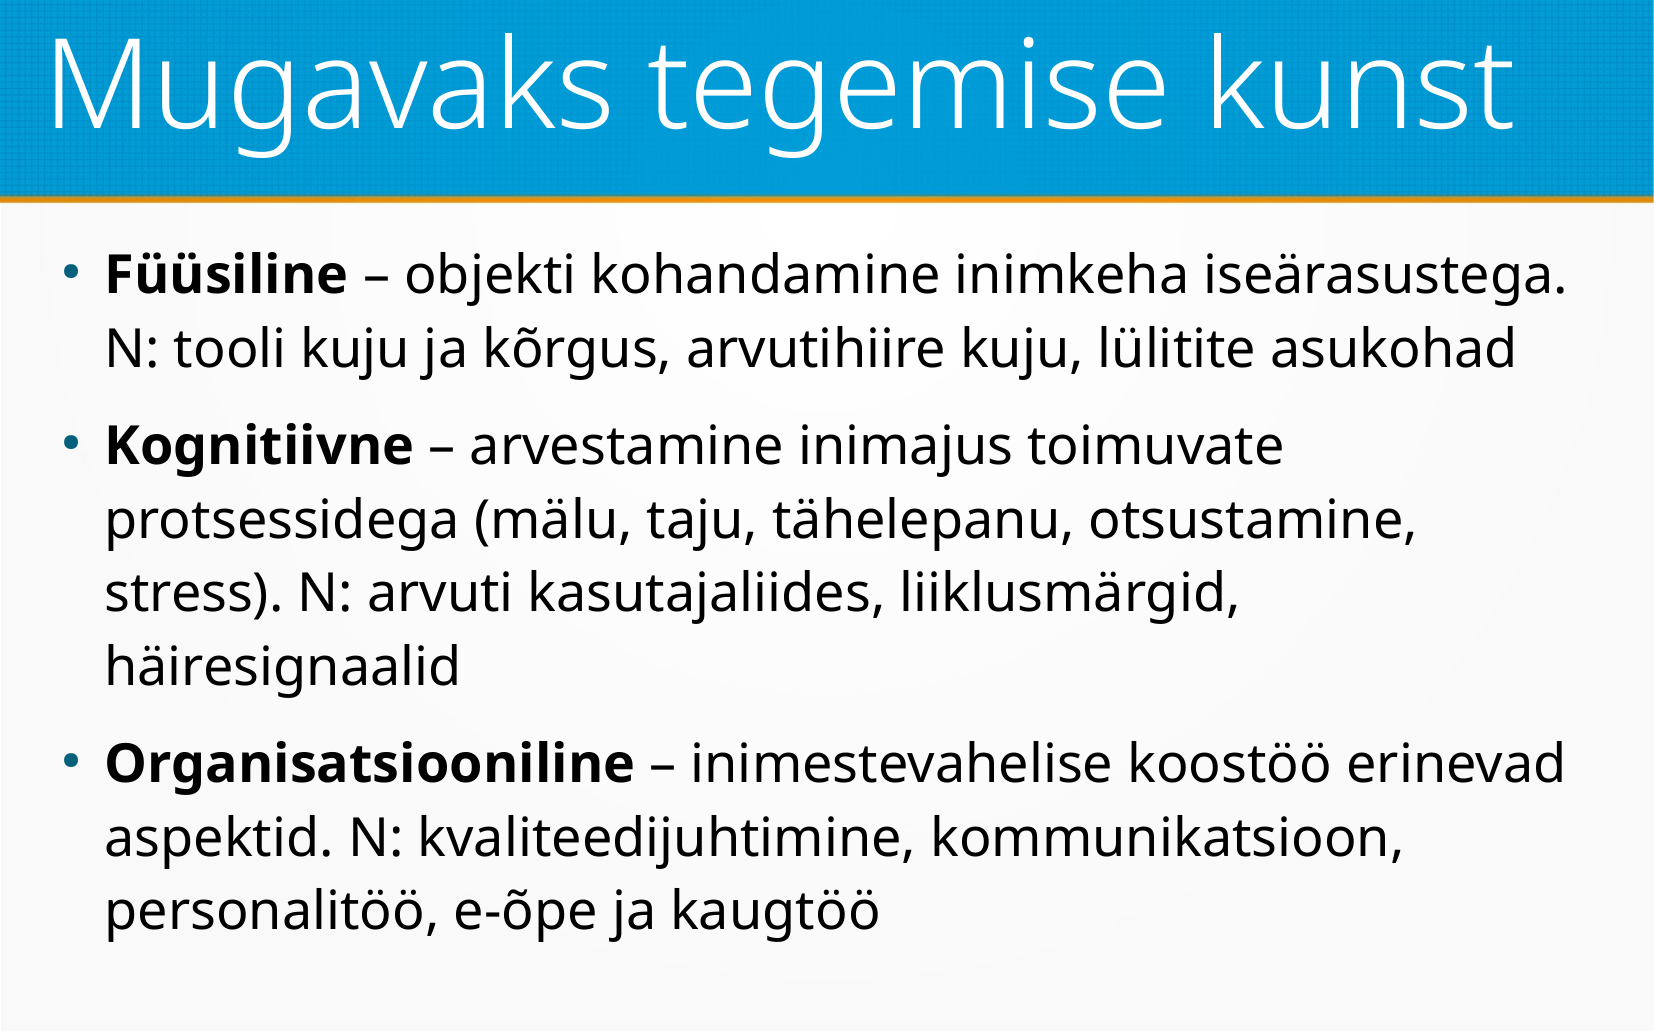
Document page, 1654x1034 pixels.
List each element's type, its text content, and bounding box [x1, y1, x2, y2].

picture [0, 195, 1654, 1034]
title Mugavaks tegemise kunst [43, 0, 1619, 166]
list Füüsiline – objekti kohandamine inimkeha iseärasustega. N: tooli kuju ja kõrgus, arvutihiire kuju, lülitite asukohad Kognitiivne – arvestamine inimajus toimuvate protsessidega (mälu, taju, tähelepanu, otsustamine, stress). N: arvuti kasutajaliides, liiklusmärgid, häiresignaalid Organisatsiooniline – inimestevahelise koostöö erinevad aspektid. N: kvaliteedijuhtimine, kommunikatsioon, personalitöö, e-õpe ja kaugtöö [47, 236, 1607, 1002]
